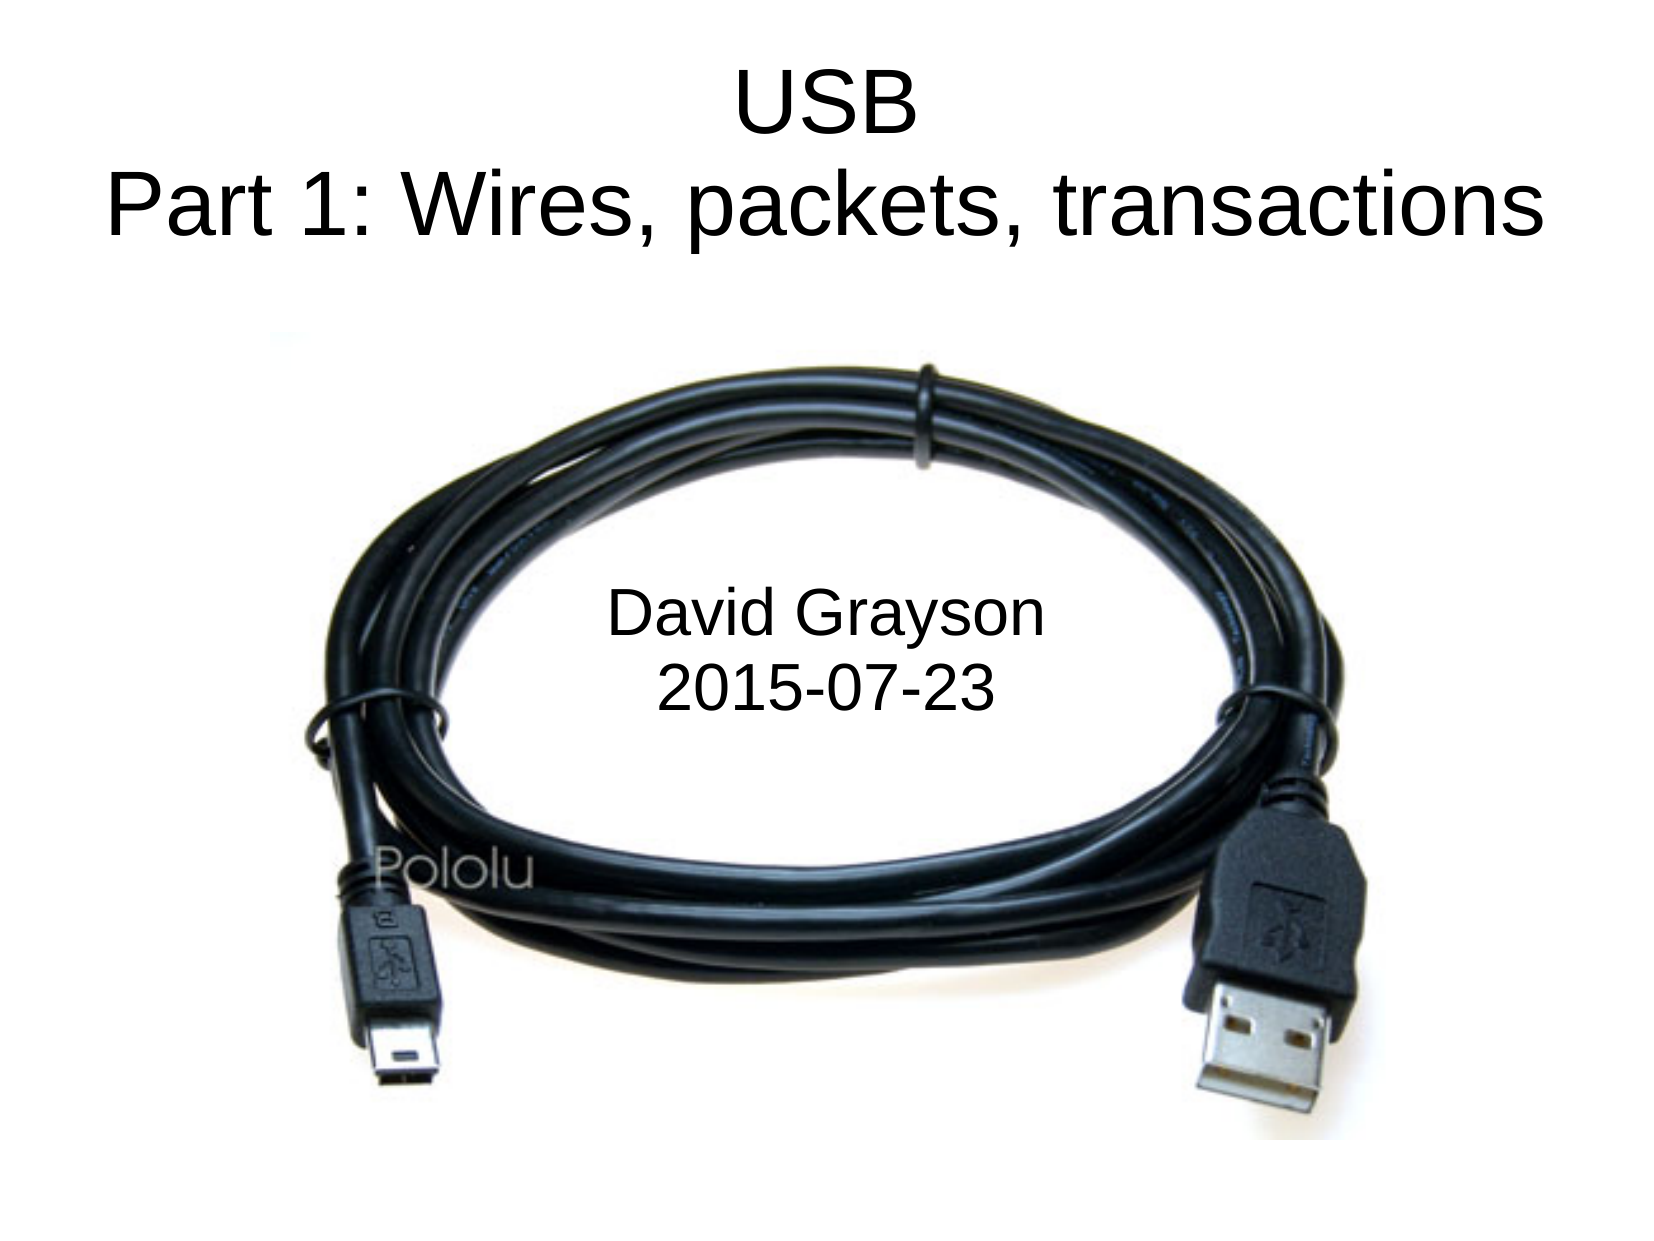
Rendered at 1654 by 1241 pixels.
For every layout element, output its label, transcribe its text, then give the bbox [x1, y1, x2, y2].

title USB Part 1: Wires, packets, transactions [82, 49, 1571, 257]
picture [270, 1010, 1411, 1141]
subtitle David Grayson 2015-07-23 [82, 290, 1571, 1010]
